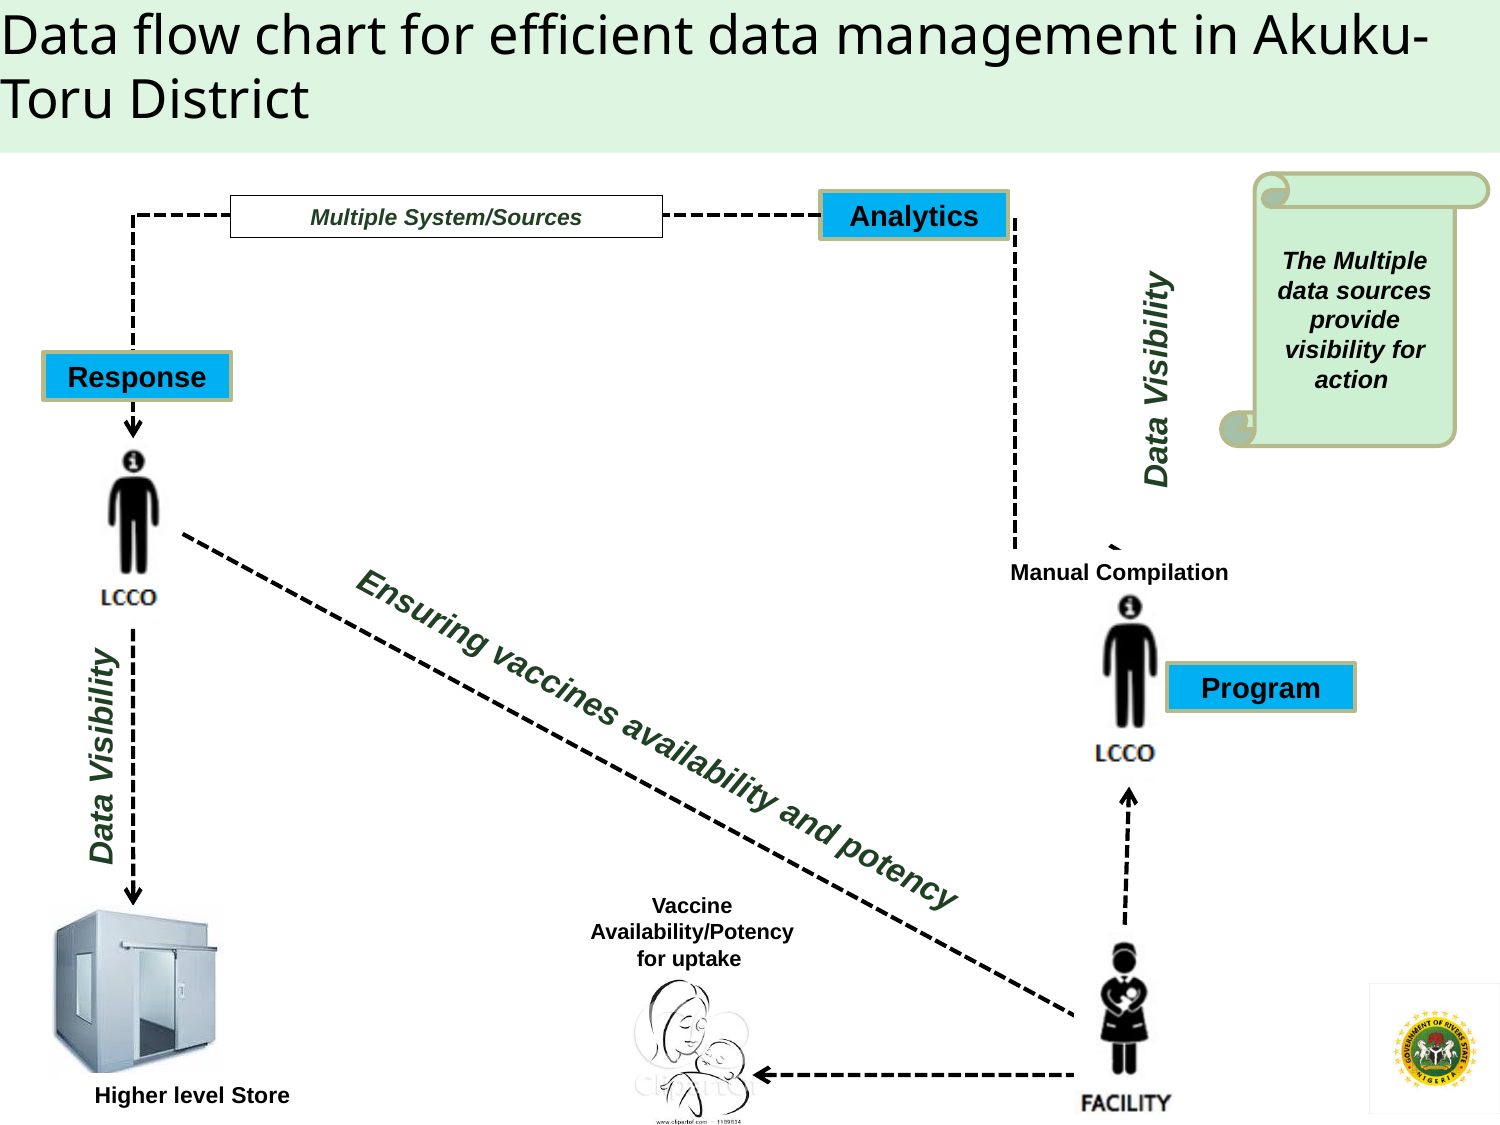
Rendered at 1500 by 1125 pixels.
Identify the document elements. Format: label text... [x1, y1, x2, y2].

text_box Manual Compilation [981, 549, 1258, 593]
text_box Data Visibility [71, 595, 127, 910]
picture [1369, 983, 1500, 1115]
text_box [1221, 173, 1489, 446]
text_box Data flow chart for efficient data management in Akuku-Toru District [0, 0, 1500, 153]
text_box Analytics [820, 190, 1009, 239]
text_box Higher level Store [57, 1073, 334, 1116]
picture [83, 438, 183, 629]
text_box Multiple System/Sources [230, 195, 663, 238]
picture [1074, 924, 1175, 1115]
text_box The Multiple data sources provide visibility for action [1260, 236, 1450, 402]
text_box Data Visibility [1126, 218, 1182, 533]
text_box Response [43, 352, 231, 400]
picture [628, 978, 769, 1125]
picture [1076, 593, 1183, 787]
text_box [49, 905, 225, 1081]
text_box Ensuring vaccines availability and potency [334, 543, 992, 939]
text_box Vaccine Availability/Potency for uptake [573, 884, 812, 978]
text_box Program [1167, 663, 1355, 712]
